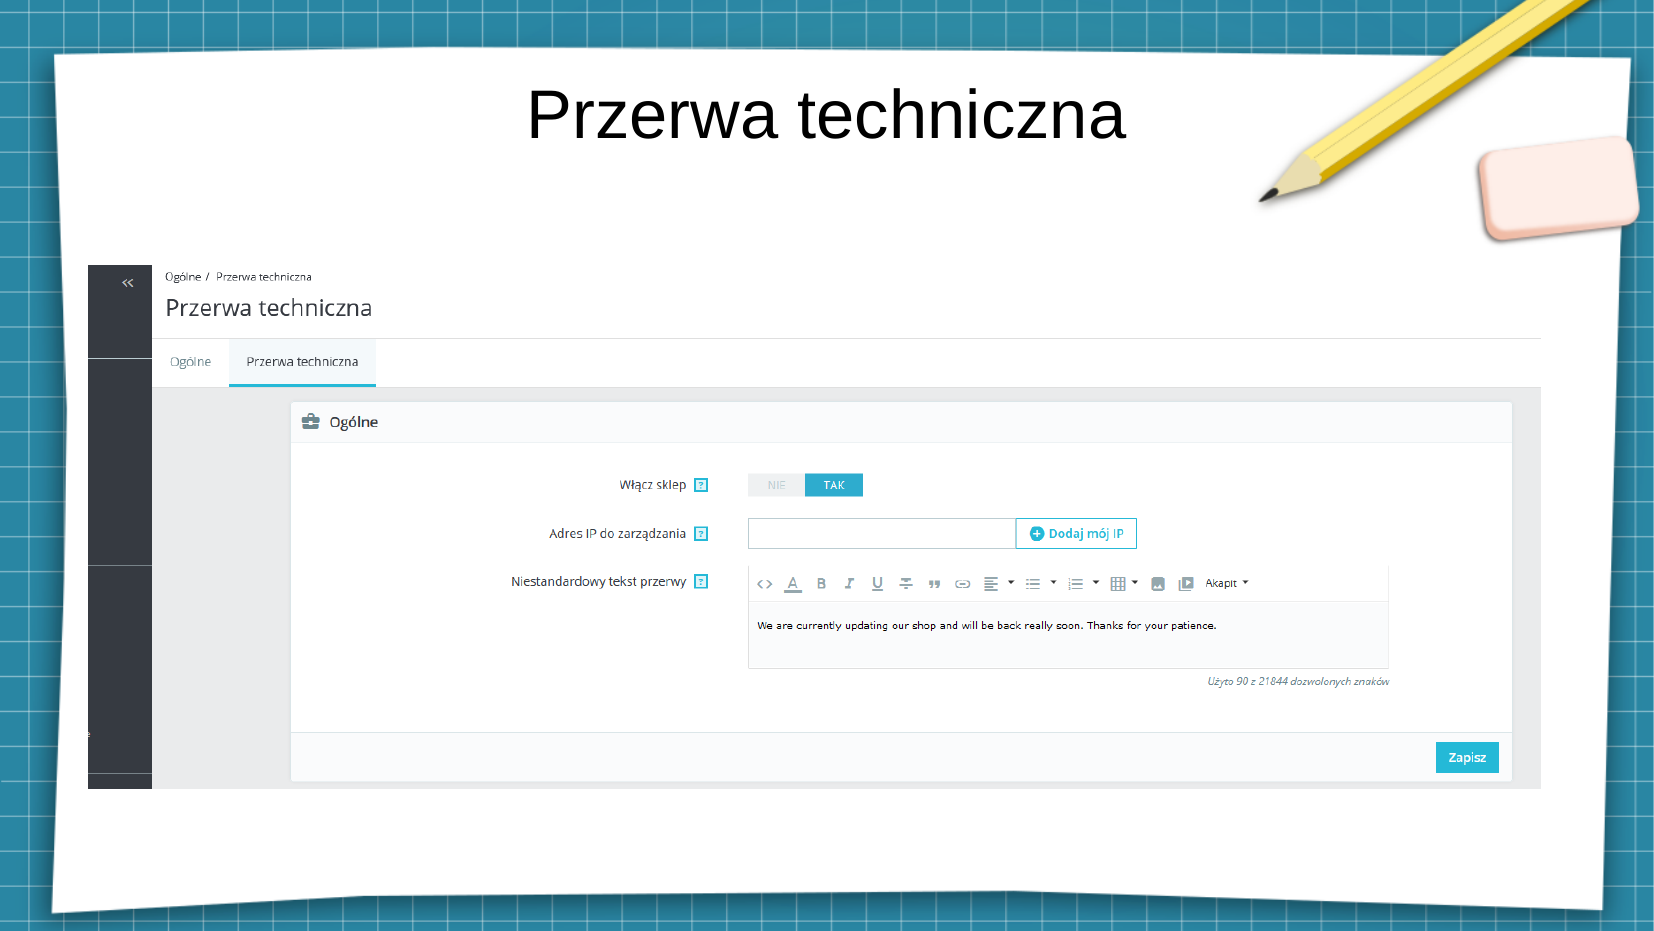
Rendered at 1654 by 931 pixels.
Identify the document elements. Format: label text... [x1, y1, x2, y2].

title Przerwa techniczna [82, 37, 1571, 193]
picture [0, 0, 1654, 931]
